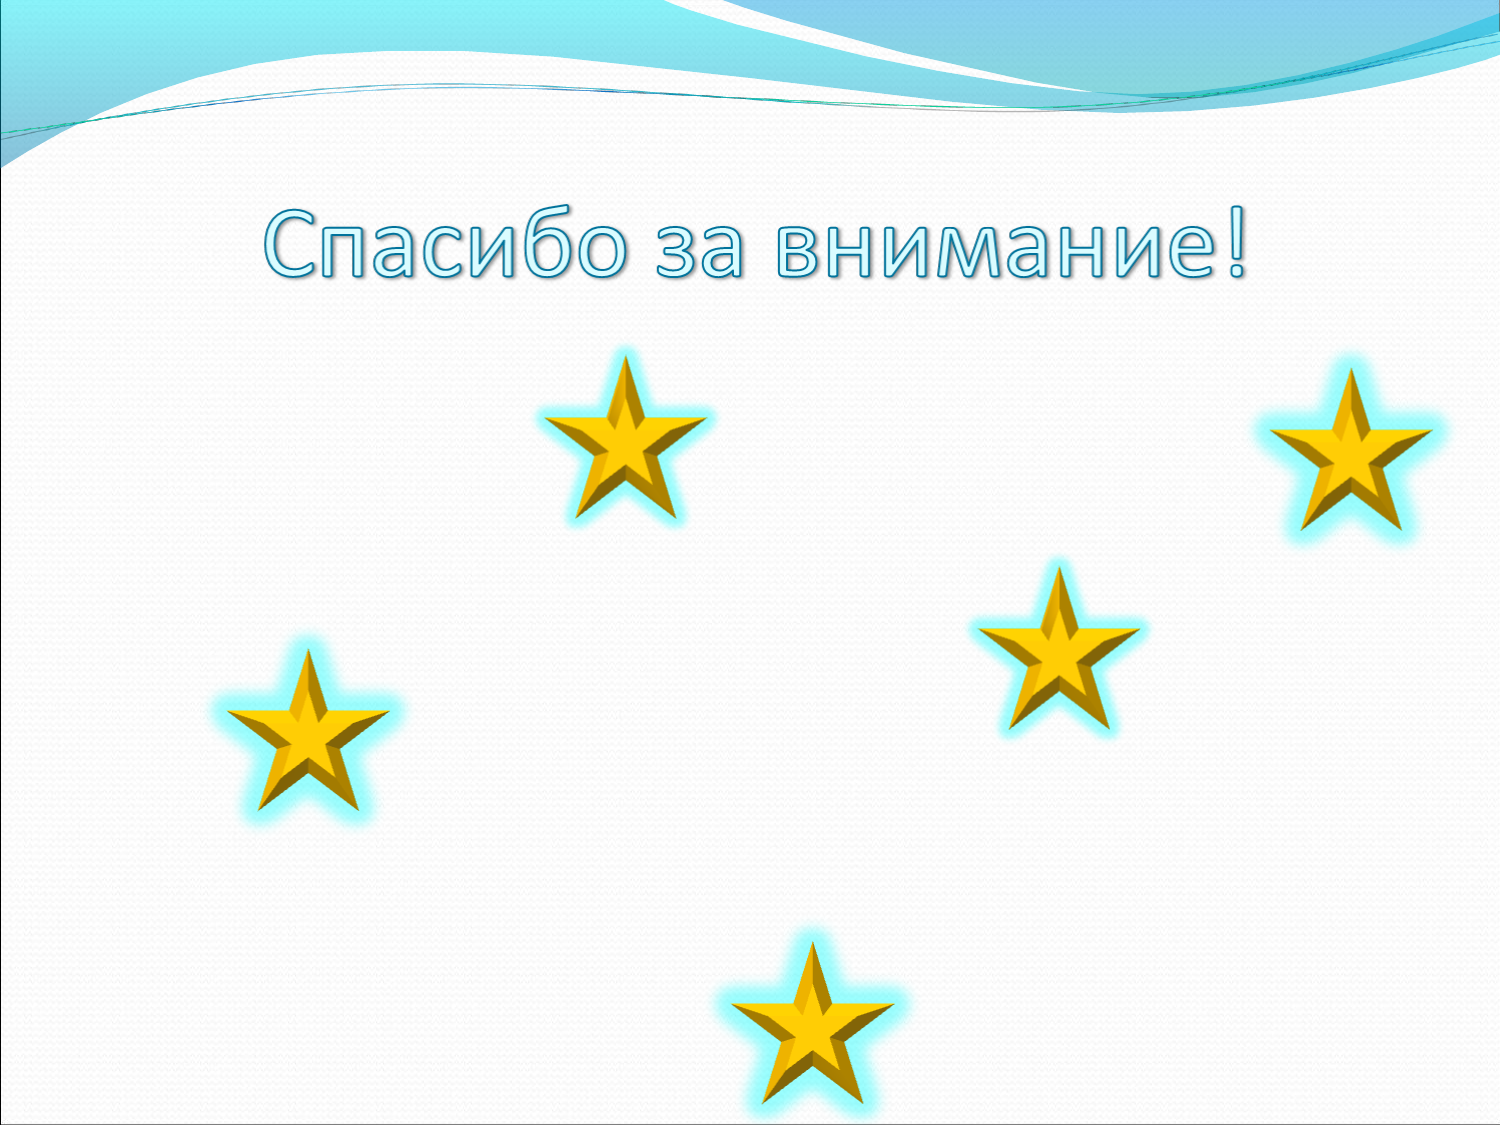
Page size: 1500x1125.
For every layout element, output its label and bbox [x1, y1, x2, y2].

picture [0, 0, 1500, 1125]
text_box [73, 115, 1440, 310]
